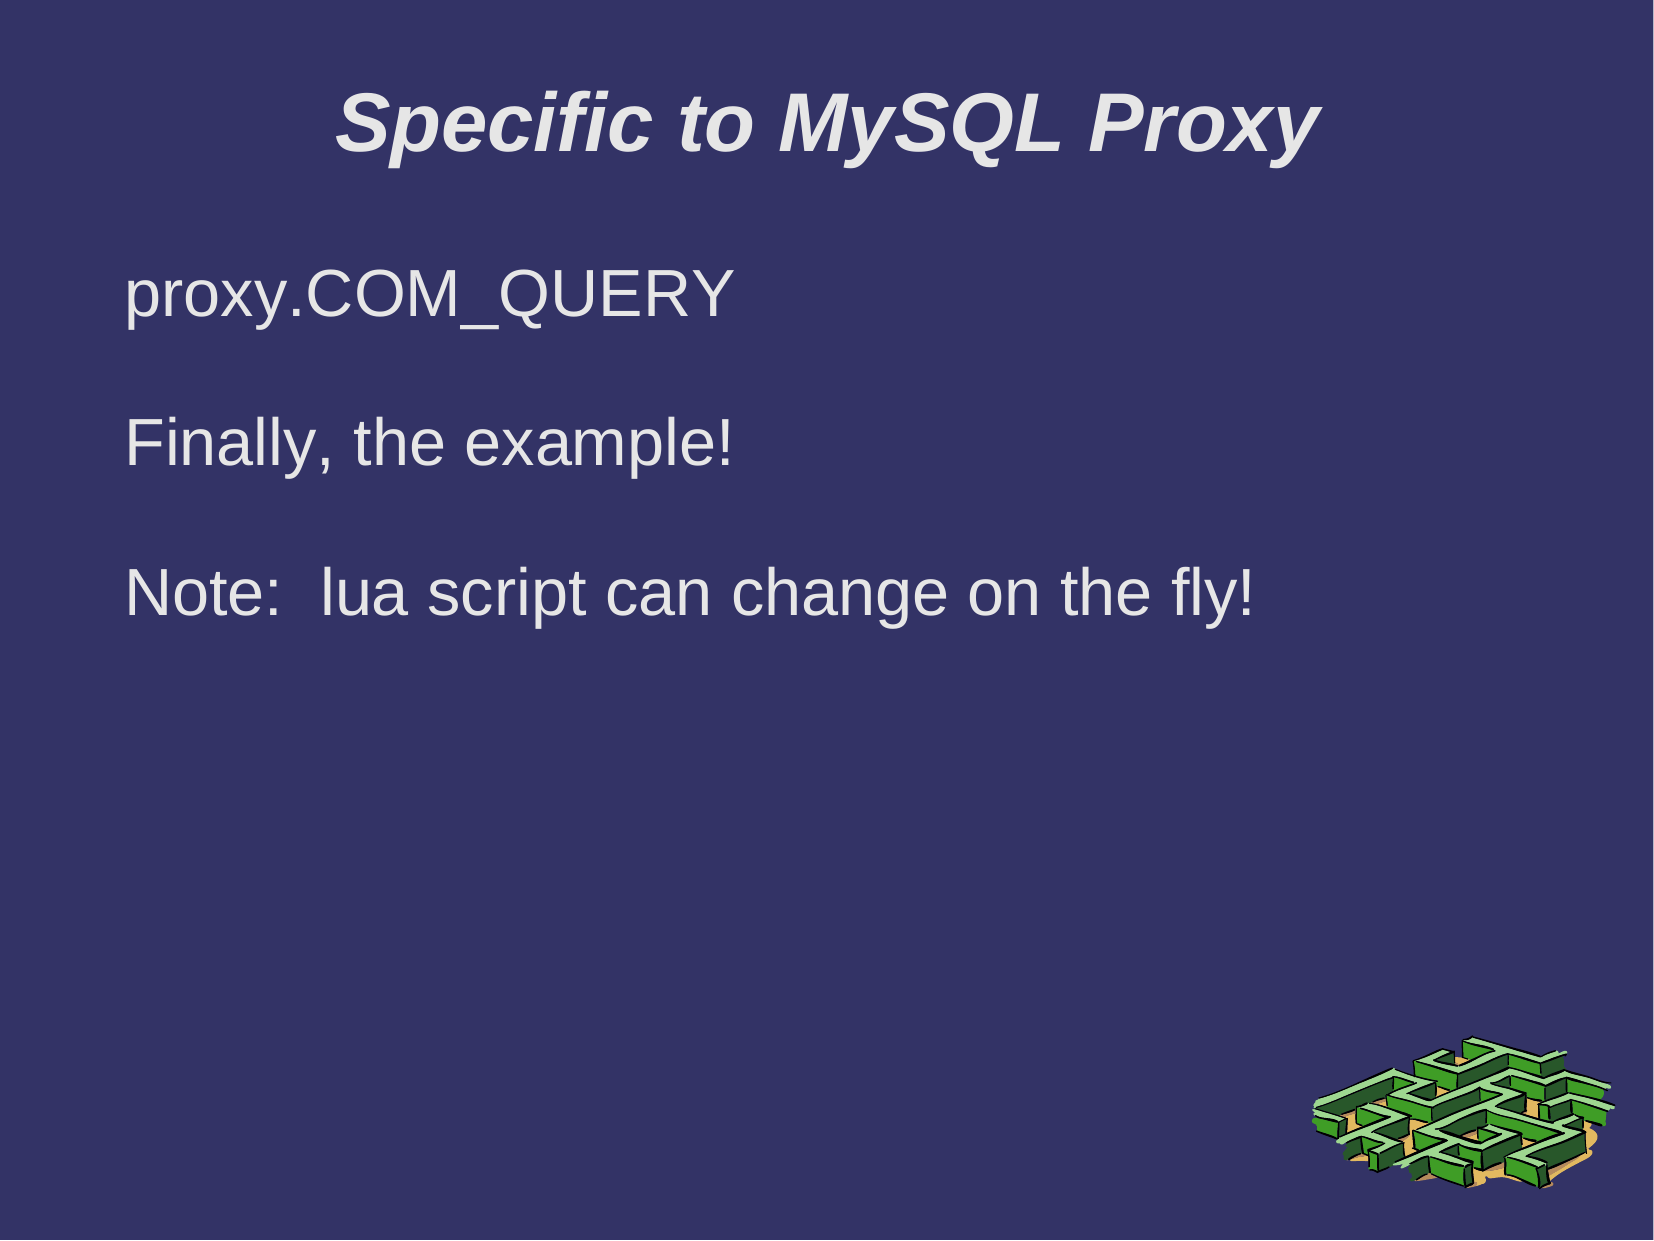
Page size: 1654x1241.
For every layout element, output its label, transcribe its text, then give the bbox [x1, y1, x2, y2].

title Specific to MySQL Proxy [121, 19, 1534, 227]
list proxy.COM_QUERY Finally, the example! Note: lua script can change on the fly! [112, 180, 1504, 963]
